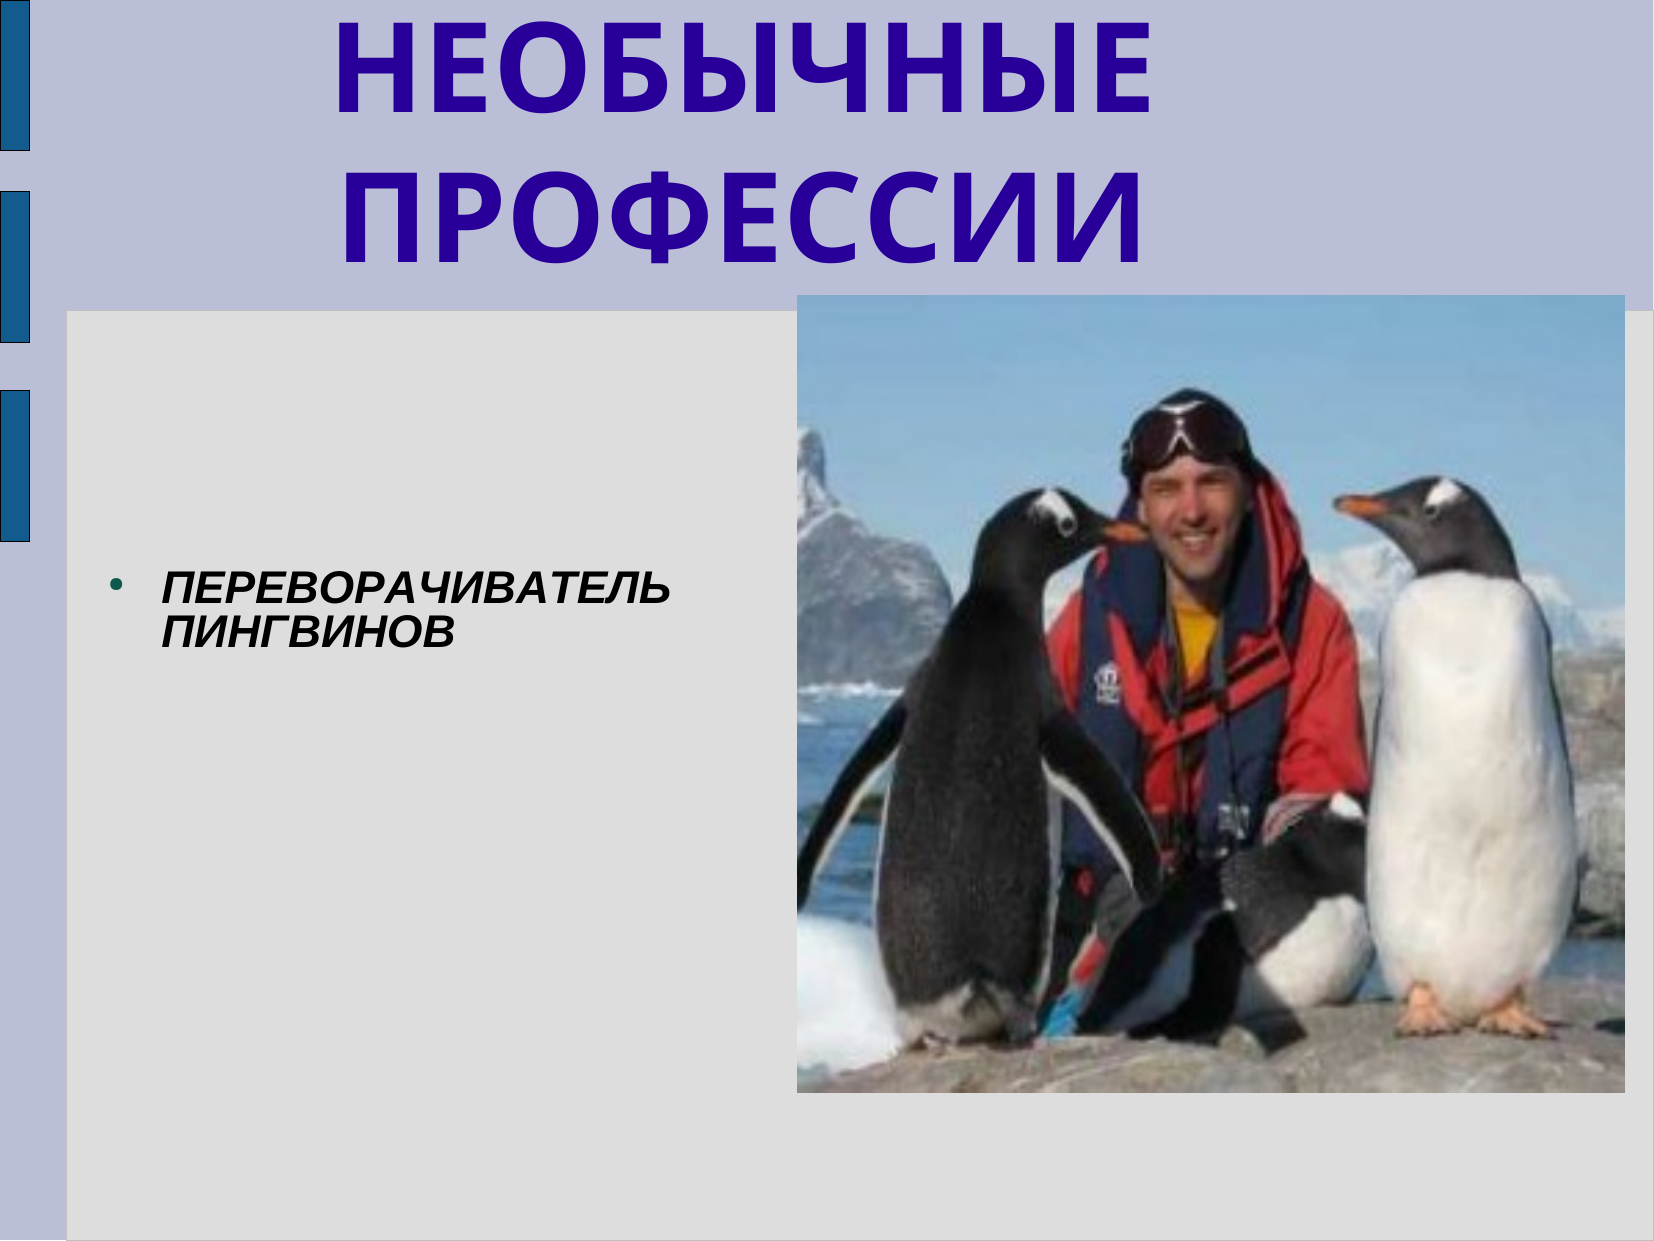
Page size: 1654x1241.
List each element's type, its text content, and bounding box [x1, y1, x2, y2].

picture [797, 295, 1625, 1093]
list ПЕРЕВОРАЧИВАТЕЛЬ ПИНГВИНОВ [75, 561, 739, 1241]
title НЕОБЫЧНЫЕ ПРОФЕССИИ [67, 0, 1418, 296]
